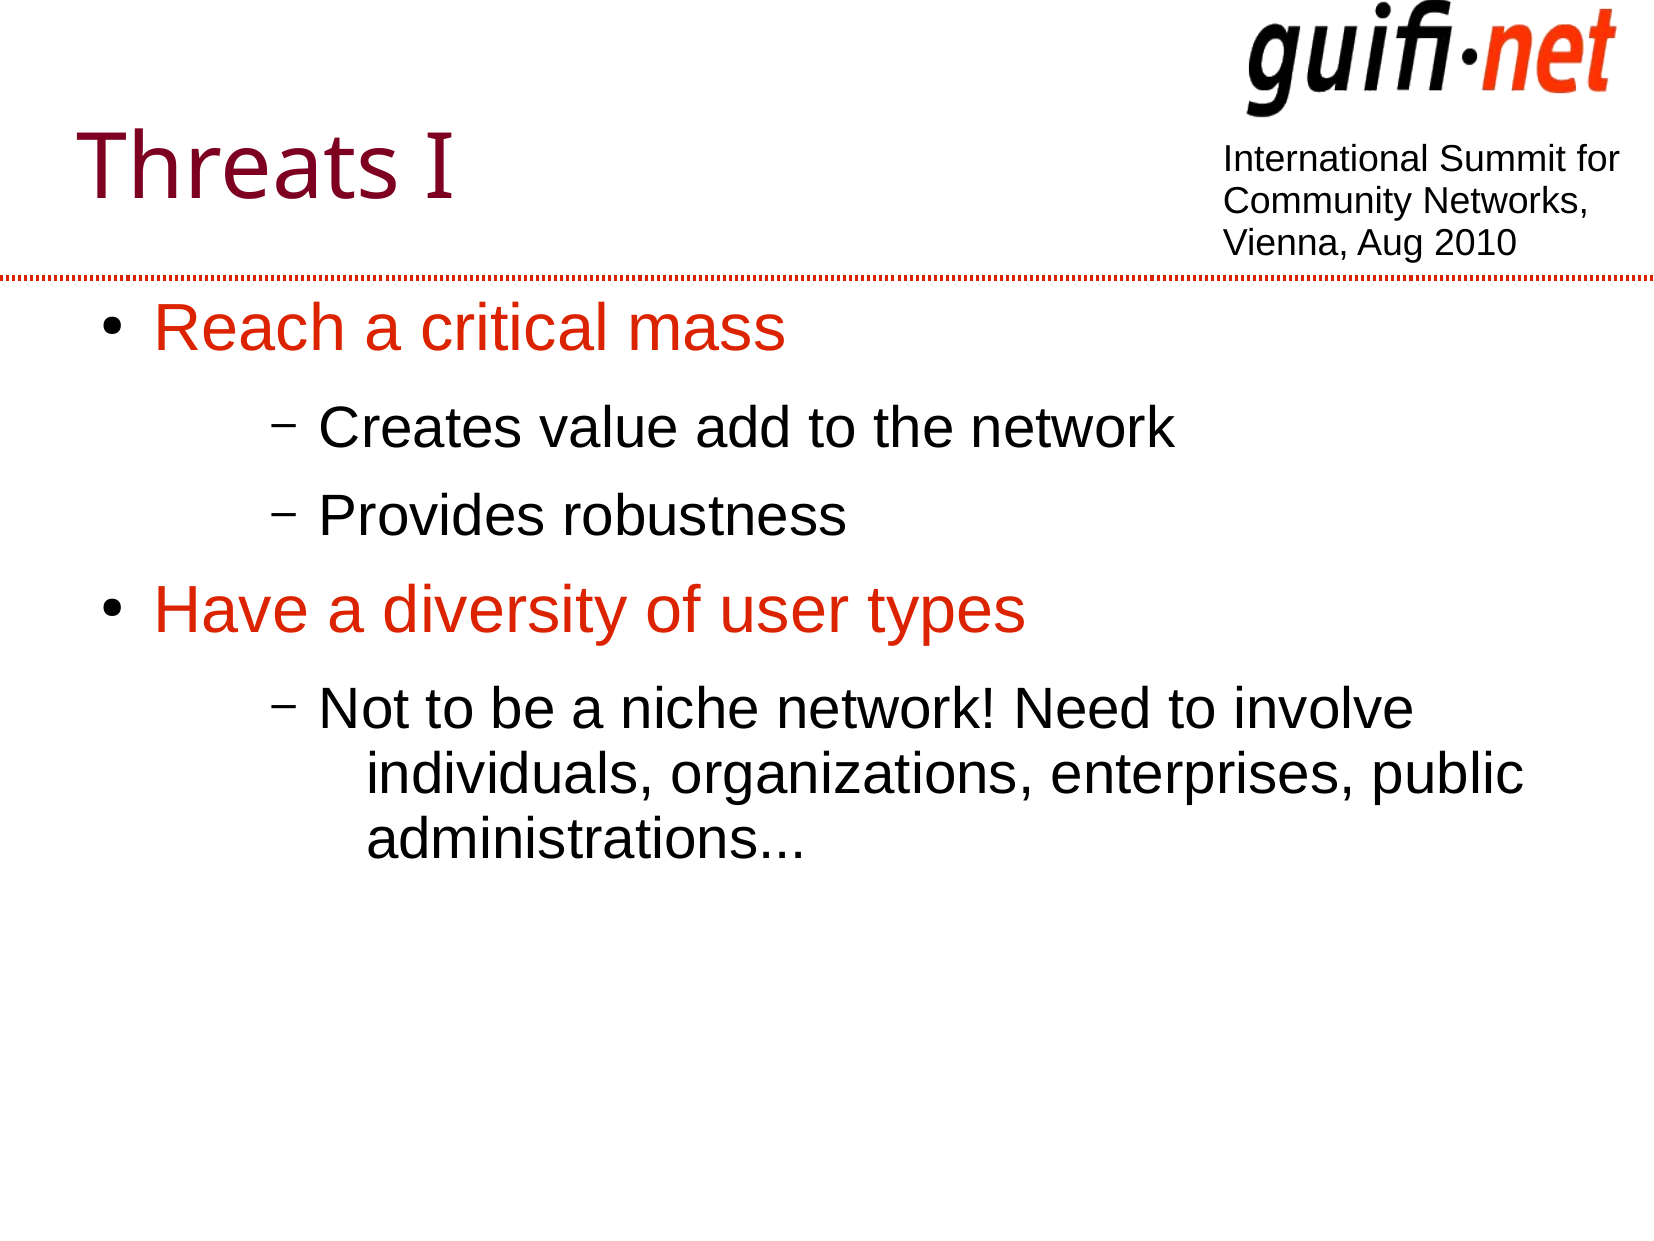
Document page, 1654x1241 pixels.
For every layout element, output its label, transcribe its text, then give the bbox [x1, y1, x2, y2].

title Threats I [76, 66, 1093, 259]
list Reach a critical mass Creates value add to the network Provides robustness Have a diversity of user types Not to be a niche network! Need to involve individuals, organizations, enterprises, public administrations... [82, 290, 1571, 1094]
picture [1240, 0, 1625, 119]
